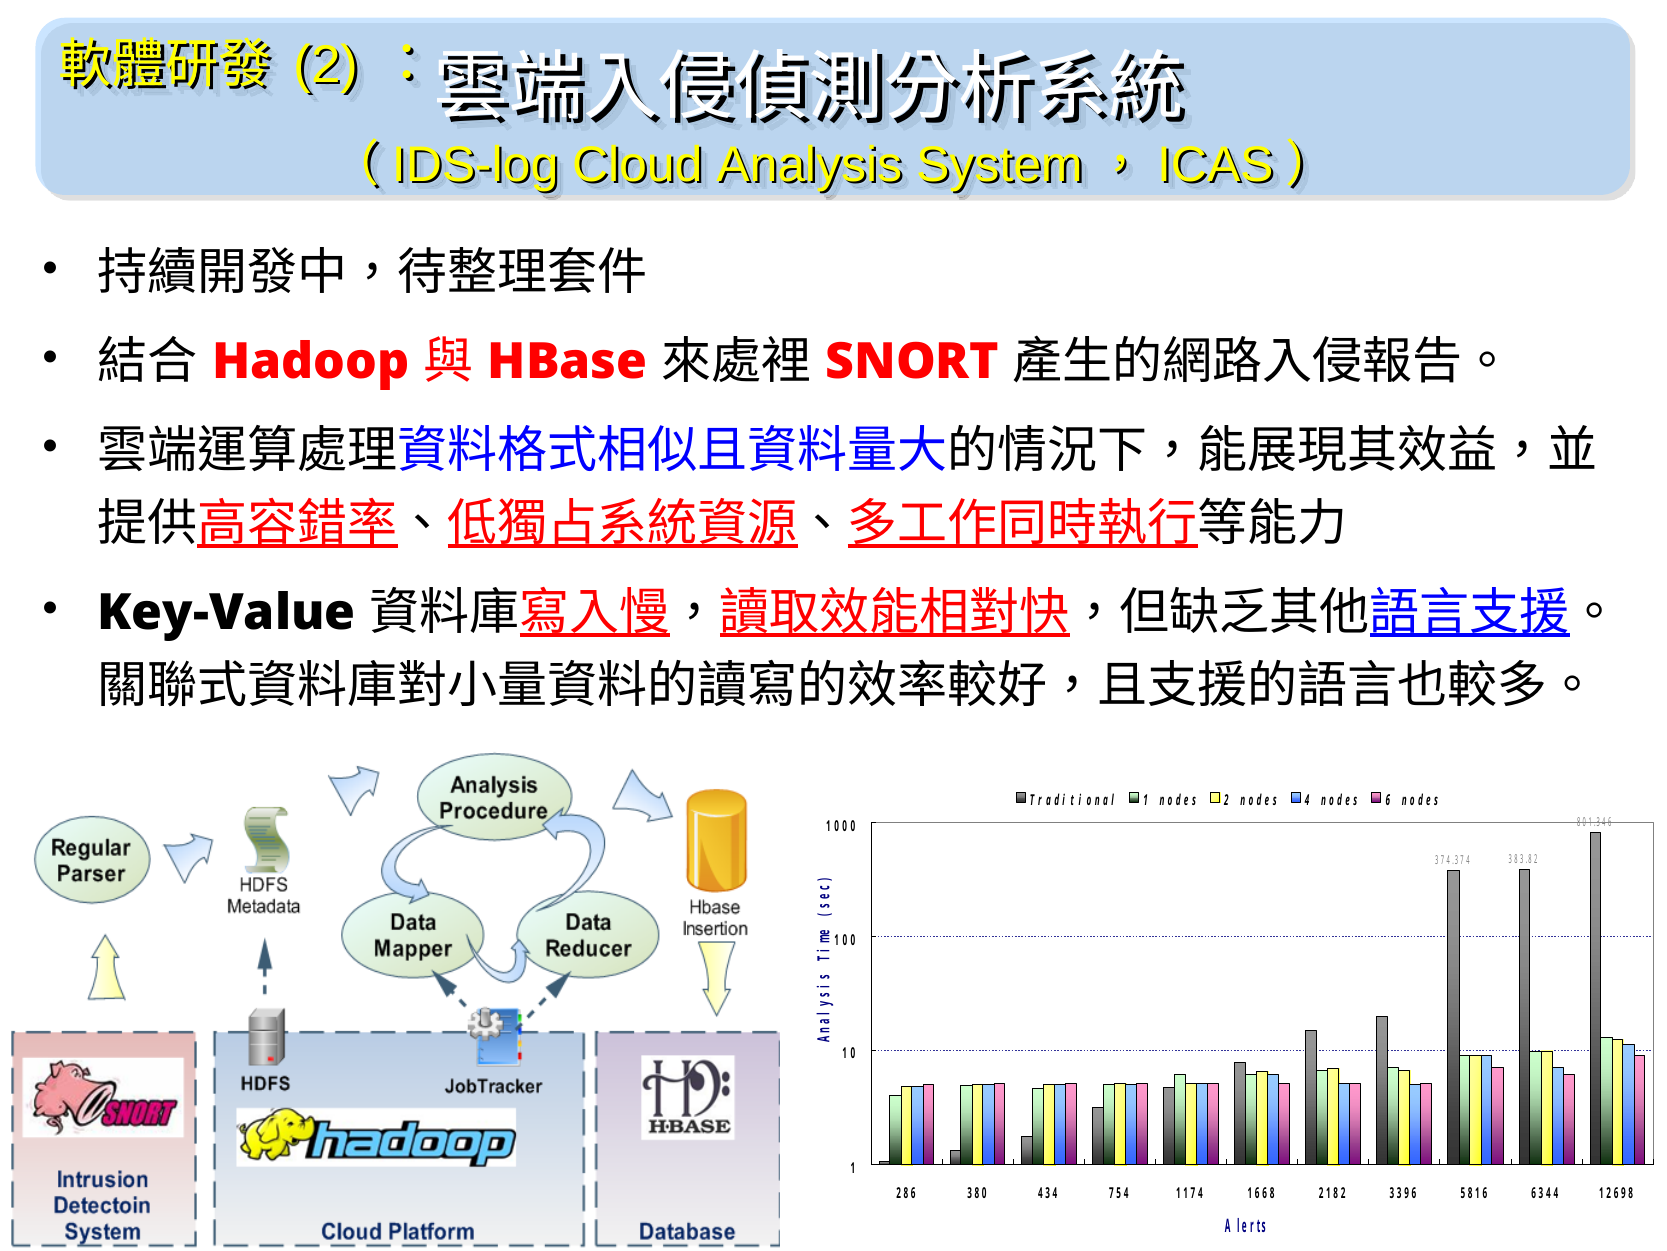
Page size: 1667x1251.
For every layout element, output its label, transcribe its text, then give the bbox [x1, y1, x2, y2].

text_box 軟體研發(2)：雲端入侵偵測分析系統 （IDS-log Cloud Analysis System，ICAS） [35, 17, 1630, 195]
picture [4, 747, 1657, 1250]
list 持續開發中，待整理套件 結合Hadoop與HBase來處裡SNORT產生的網路入侵報告。 雲端運算處理資料格式相似且資料量大的情況下，能展現其效益，並提供高容錯率、低獨占系統資源、多工作同時執行等能力 Key-Value資料庫寫入慢，讀取效能相對快，但缺乏其他語言支援。關聯式資料庫對小量資料的讀寫的效率較好，且支援的語言也較多。 [41, 231, 1625, 663]
